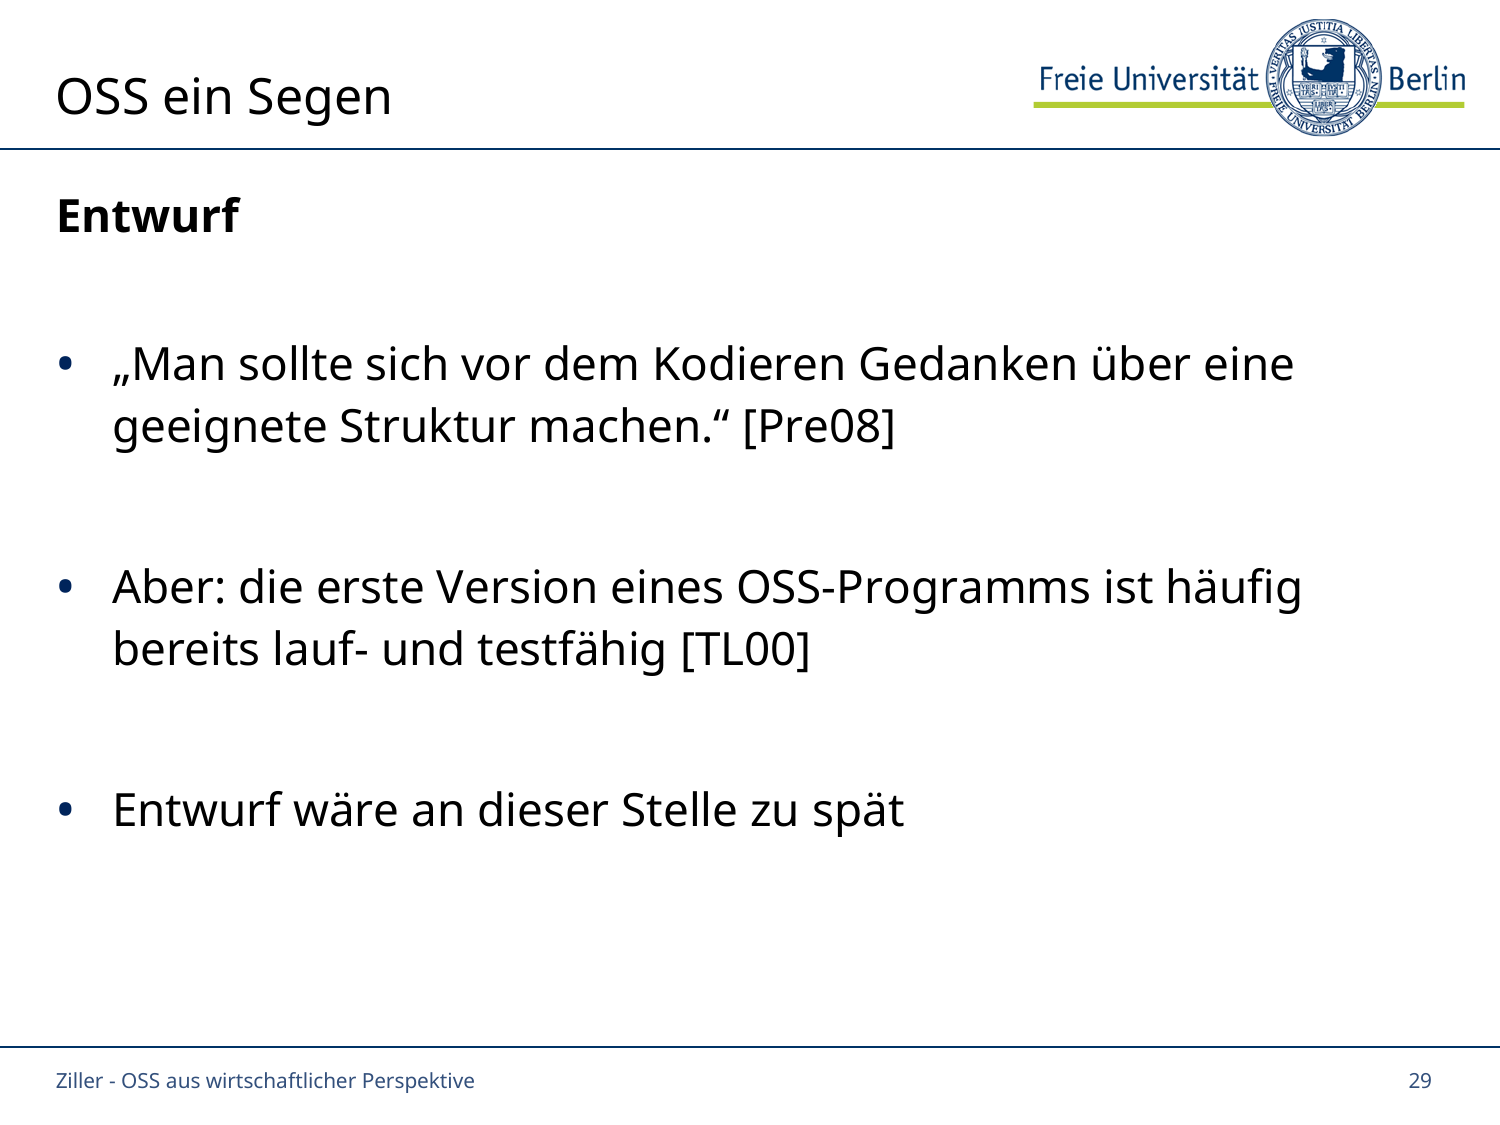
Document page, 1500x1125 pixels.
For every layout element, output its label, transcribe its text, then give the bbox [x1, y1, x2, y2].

list Entwurf „Man sollte sich vor dem Kodieren Gedanken über eine geeignete Struktur machen.“ [Pre08] Aber: die erste Version eines OSS-Programms ist häufig bereits lauf- und testfähig [TL00] Entwurf wäre an dieser Stelle zu spät [41, 175, 1447, 1039]
picture [1033, 19, 1470, 137]
title OSS ein Segen [41, 0, 1016, 138]
